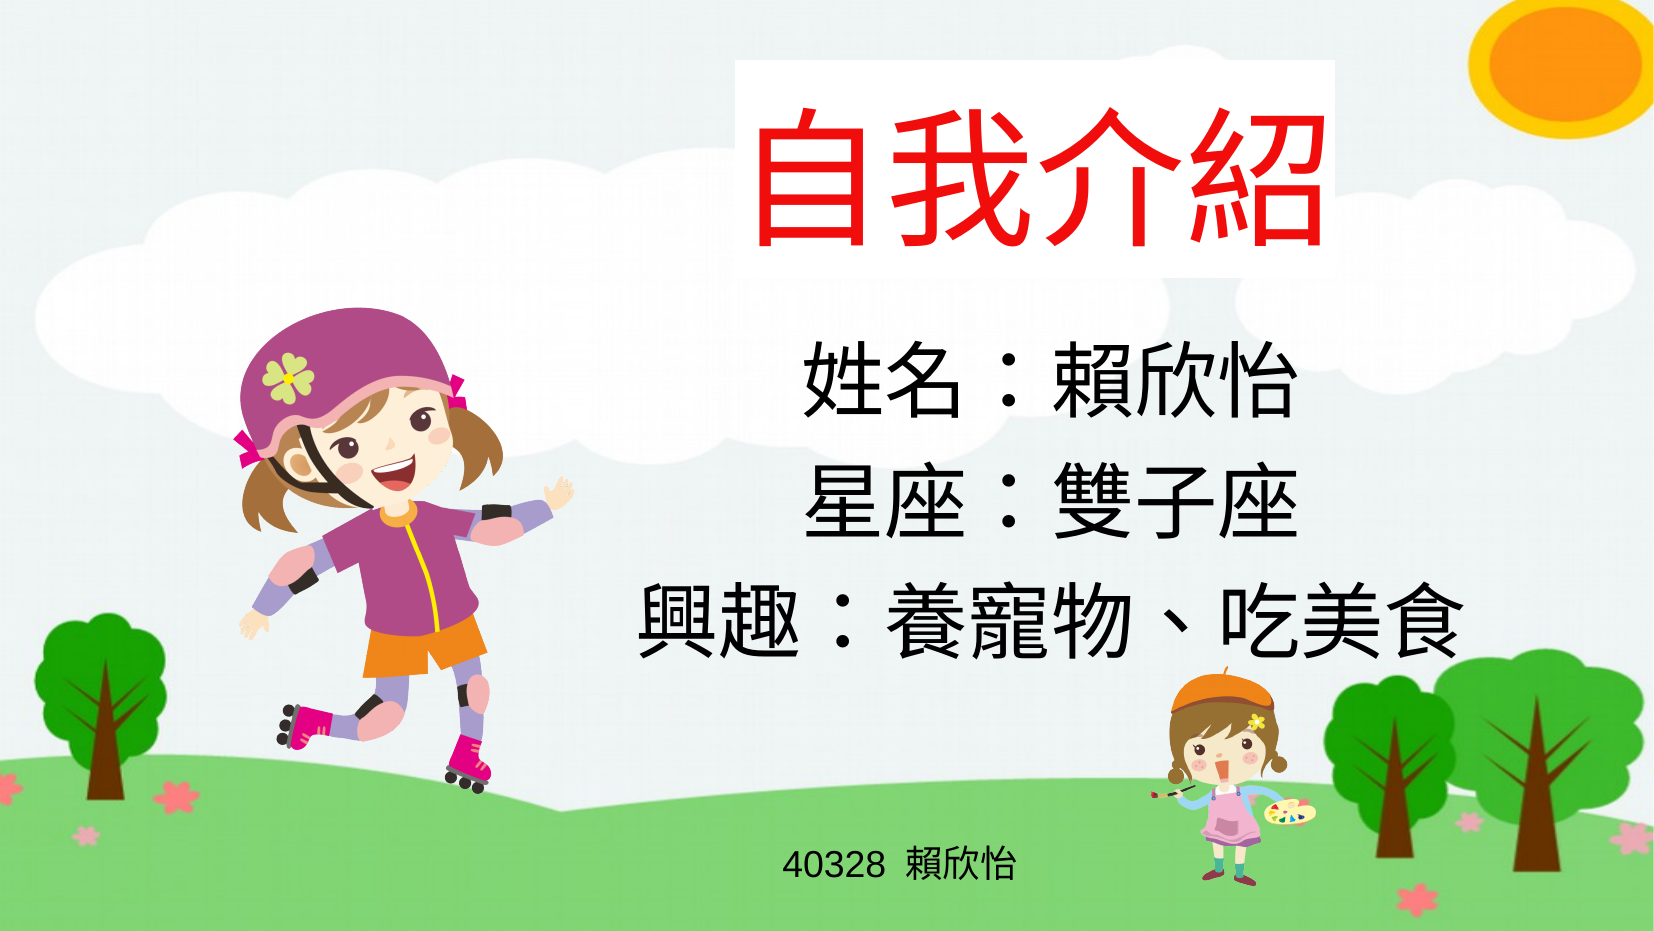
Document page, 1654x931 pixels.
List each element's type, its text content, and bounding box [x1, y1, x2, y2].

text_box 40328 賴欣怡 [767, 826, 1034, 892]
picture [0, 0, 1654, 931]
title 自我介紹 [735, 59, 1356, 206]
subtitle 姓名：賴欣怡 星座：雙子座 興趣：養寵物、吃美食 [626, 206, 1477, 711]
